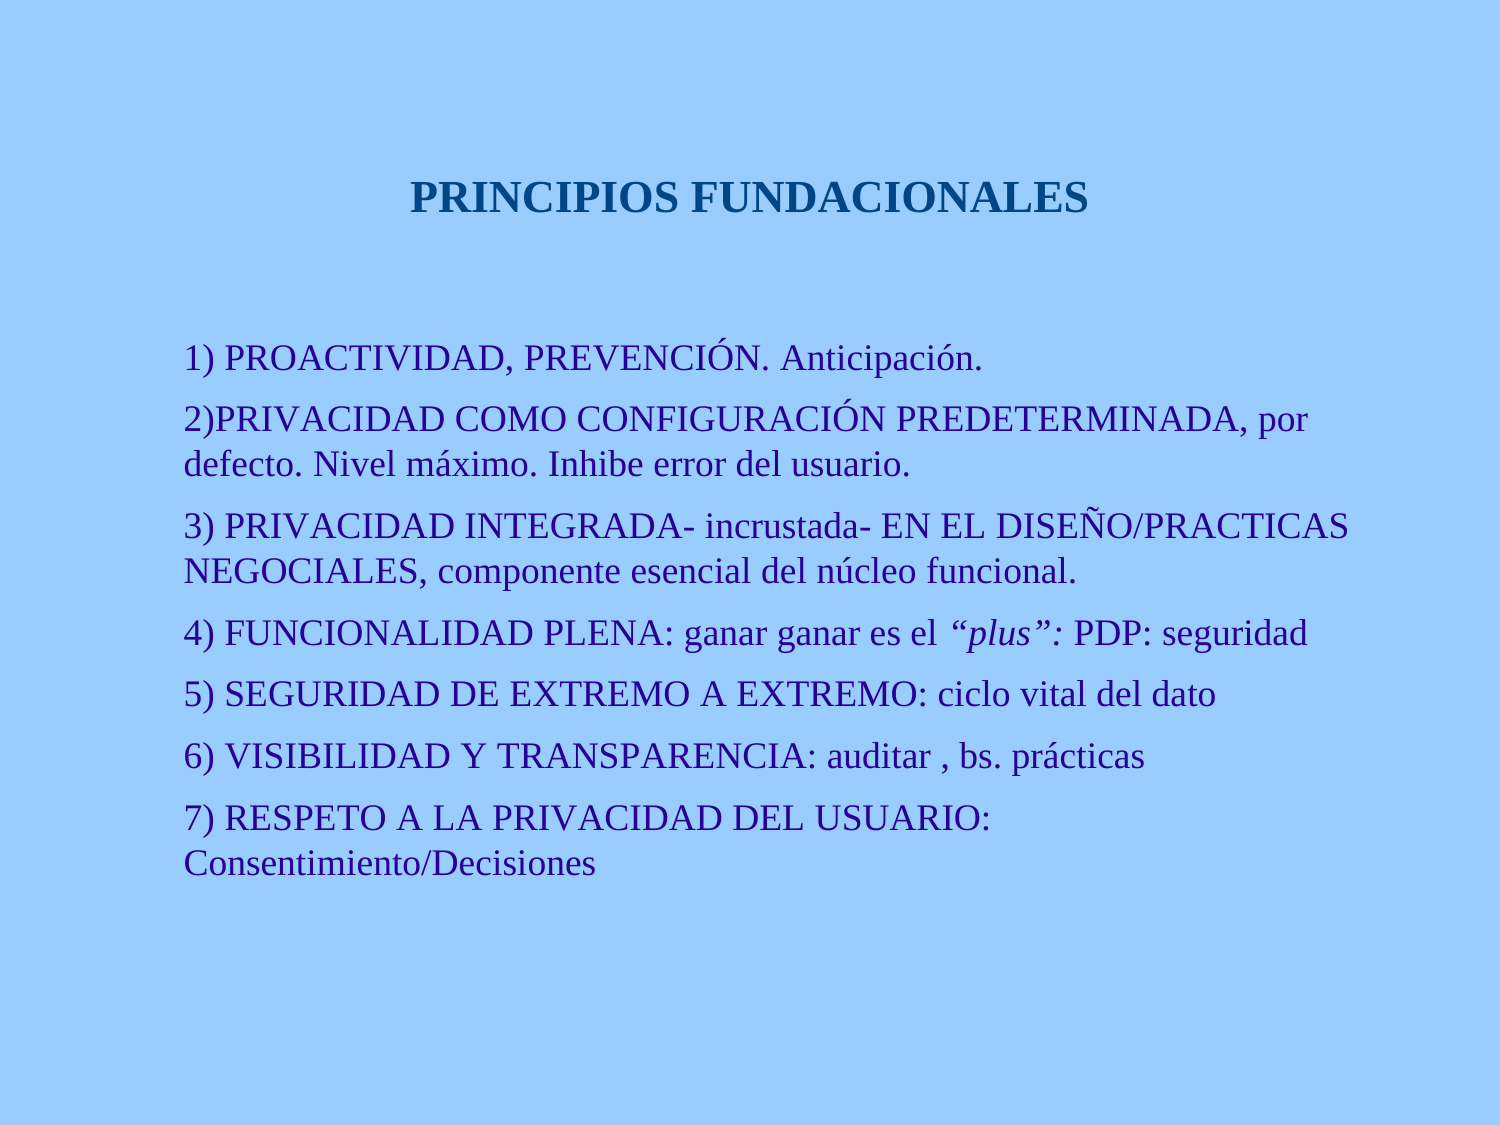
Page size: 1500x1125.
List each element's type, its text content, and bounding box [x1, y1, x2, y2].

list 1) PROACTIVIDAD, PREVENCIÓN. Anticipación. 2)PRIVACIDAD COMO CONFIGURACIÓN PREDETERMINADA, por defecto. Nivel máximo. Inhibe error del usuario. 3) PRIVACIDAD INTEGRADA- incrustada- EN EL DISEÑO/PRACTICAS NEGOCIALES, componente esencial del núcleo funcional. 4) FUNCIONALIDAD PLENA: ganar ganar es el “plus”: PDP: seguridad 5) SEGURIDAD DE EXTREMO A EXTREMO: ciclo vital del dato 6) VISIBILIDAD Y TRANSPARENCIA: auditar , bs. prácticas 7) RESPETO A LA PRIVACIDAD DEL USUARIO: Consentimiento/Decisiones [112, 324, 1388, 1001]
title PRINCIPIOS FUNDACIONALES [112, 99, 1388, 288]
